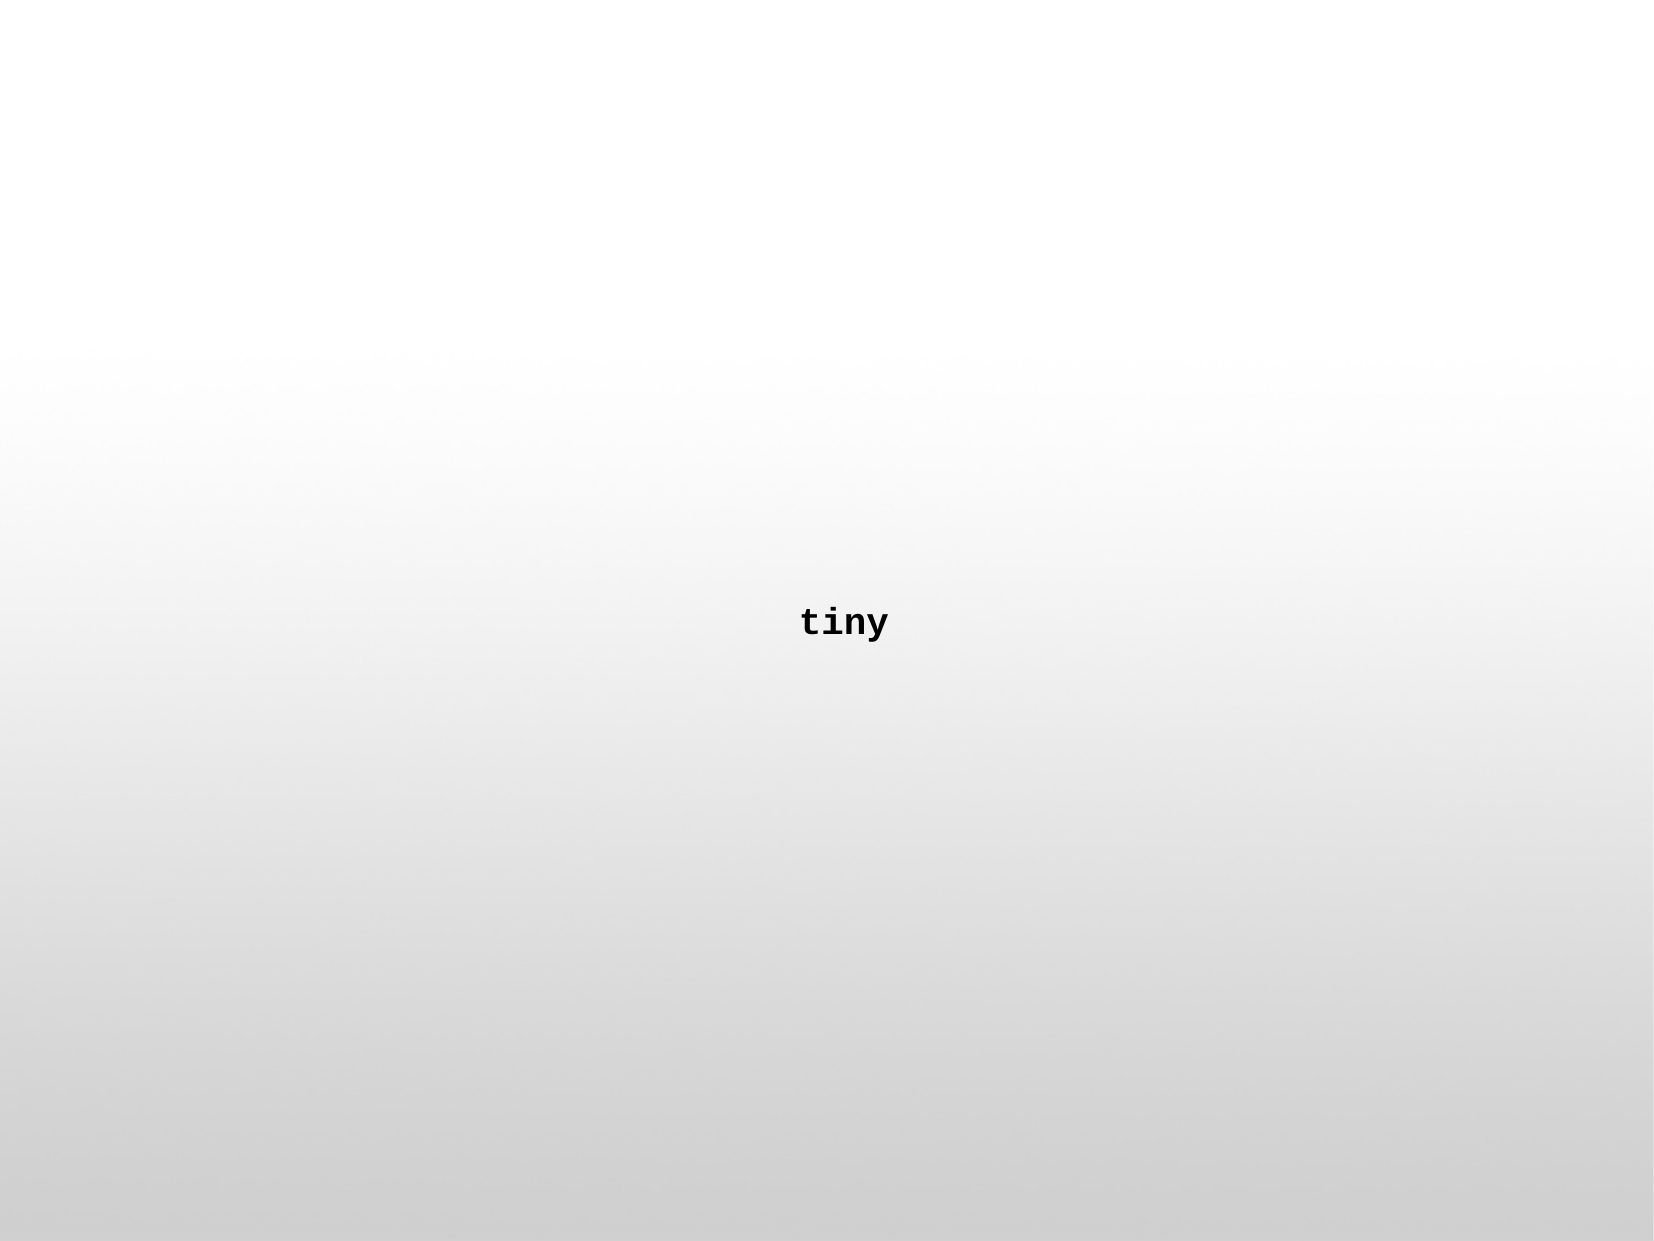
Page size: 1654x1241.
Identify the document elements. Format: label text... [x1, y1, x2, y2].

picture [0, 0, 1654, 1241]
text_box tiny [784, 595, 904, 653]
